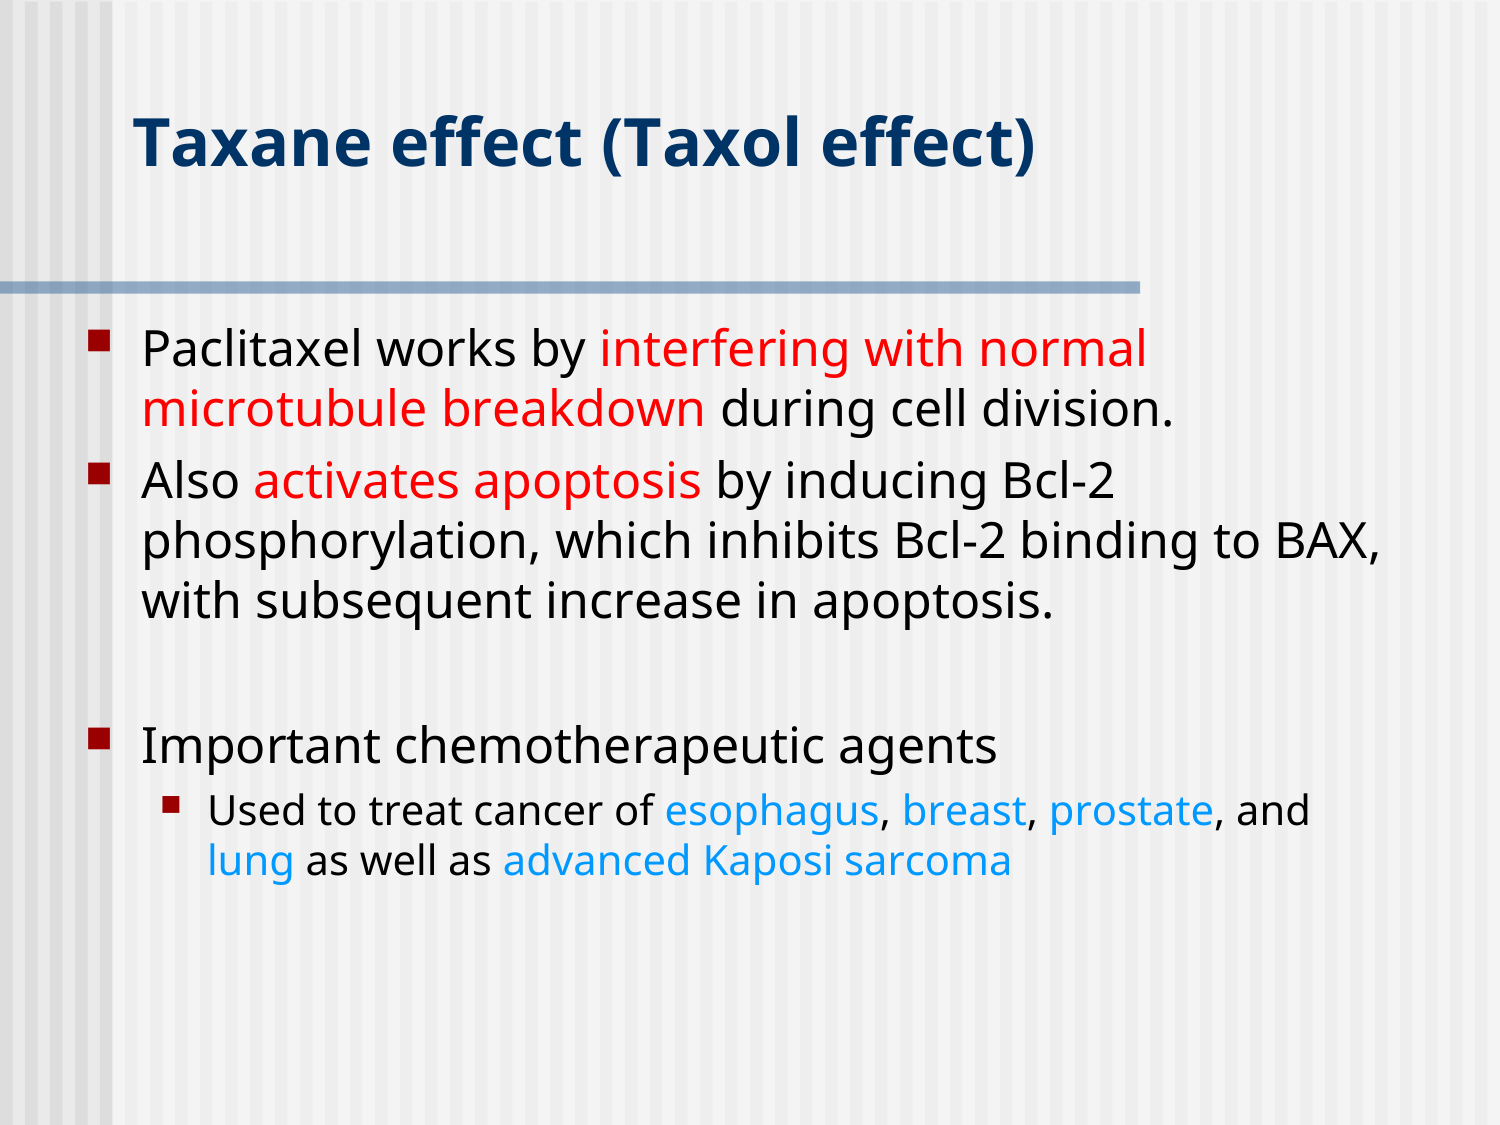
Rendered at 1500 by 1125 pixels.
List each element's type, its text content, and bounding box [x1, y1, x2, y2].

list Paclitaxel works by interfering with normal microtubule breakdown during cell division. Also activates apoptosis by inducing Bcl-2 phosphorylation, which inhibits Bcl-2 binding to BAX, with subsequent increase in apoptosis. Important chemotherapeutic agents Used to treat cancer of esophagus, breast, prostate, and lung as well as advanced Kaposi sarcoma [70, 308, 1401, 997]
title Taxane effect (Taxol effect) [117, 91, 1457, 188]
